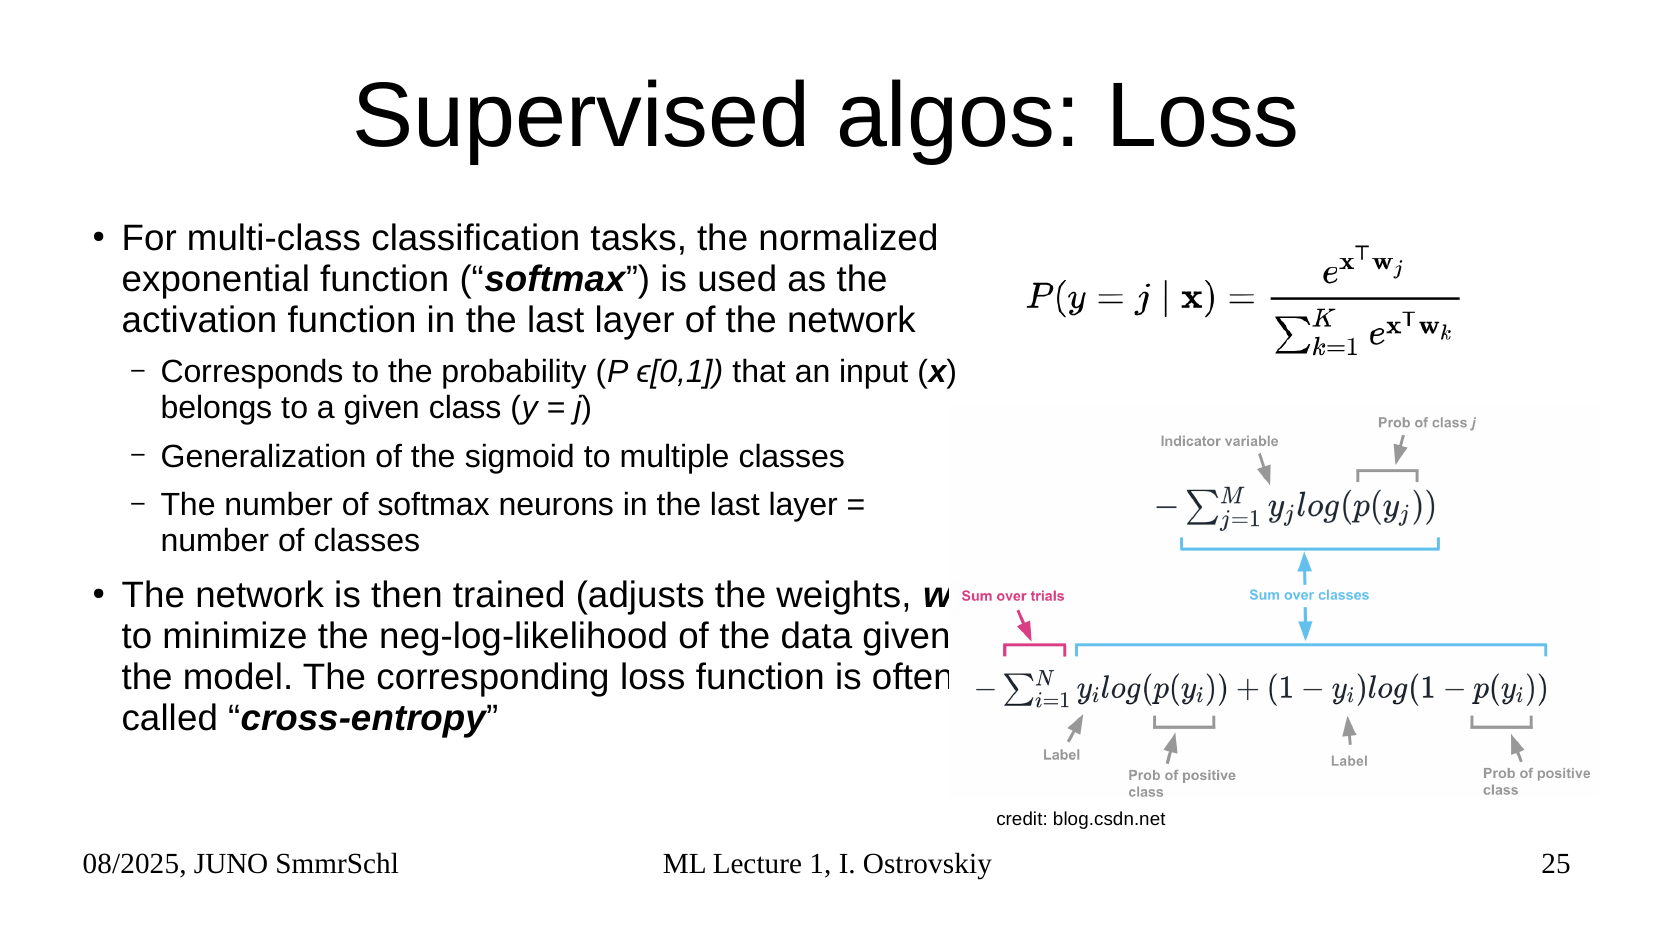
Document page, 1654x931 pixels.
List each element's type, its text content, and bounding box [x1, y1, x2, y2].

text_box credit: blog.csdn.net [981, 801, 1356, 839]
picture [1025, 241, 1463, 358]
picture [949, 406, 1599, 798]
title Supervised algos: Loss [82, 37, 1571, 193]
list For multi-class classification tasks, the normalized exponential function (“softmax”) is used as the activation function in the last layer of the network Corresponds to the probability (P ϵ[0,1]) that an input (x) belongs to a given class (y = j) Generalization of the sigmoid to multiple classes The number of softmax neurons in the last layer = number of classes The network is then trained (adjusts the weights, w) to minimize the neg-log-likelihood of the data given the model. The corresponding loss function is often called “cross-entropy” [82, 217, 976, 758]
